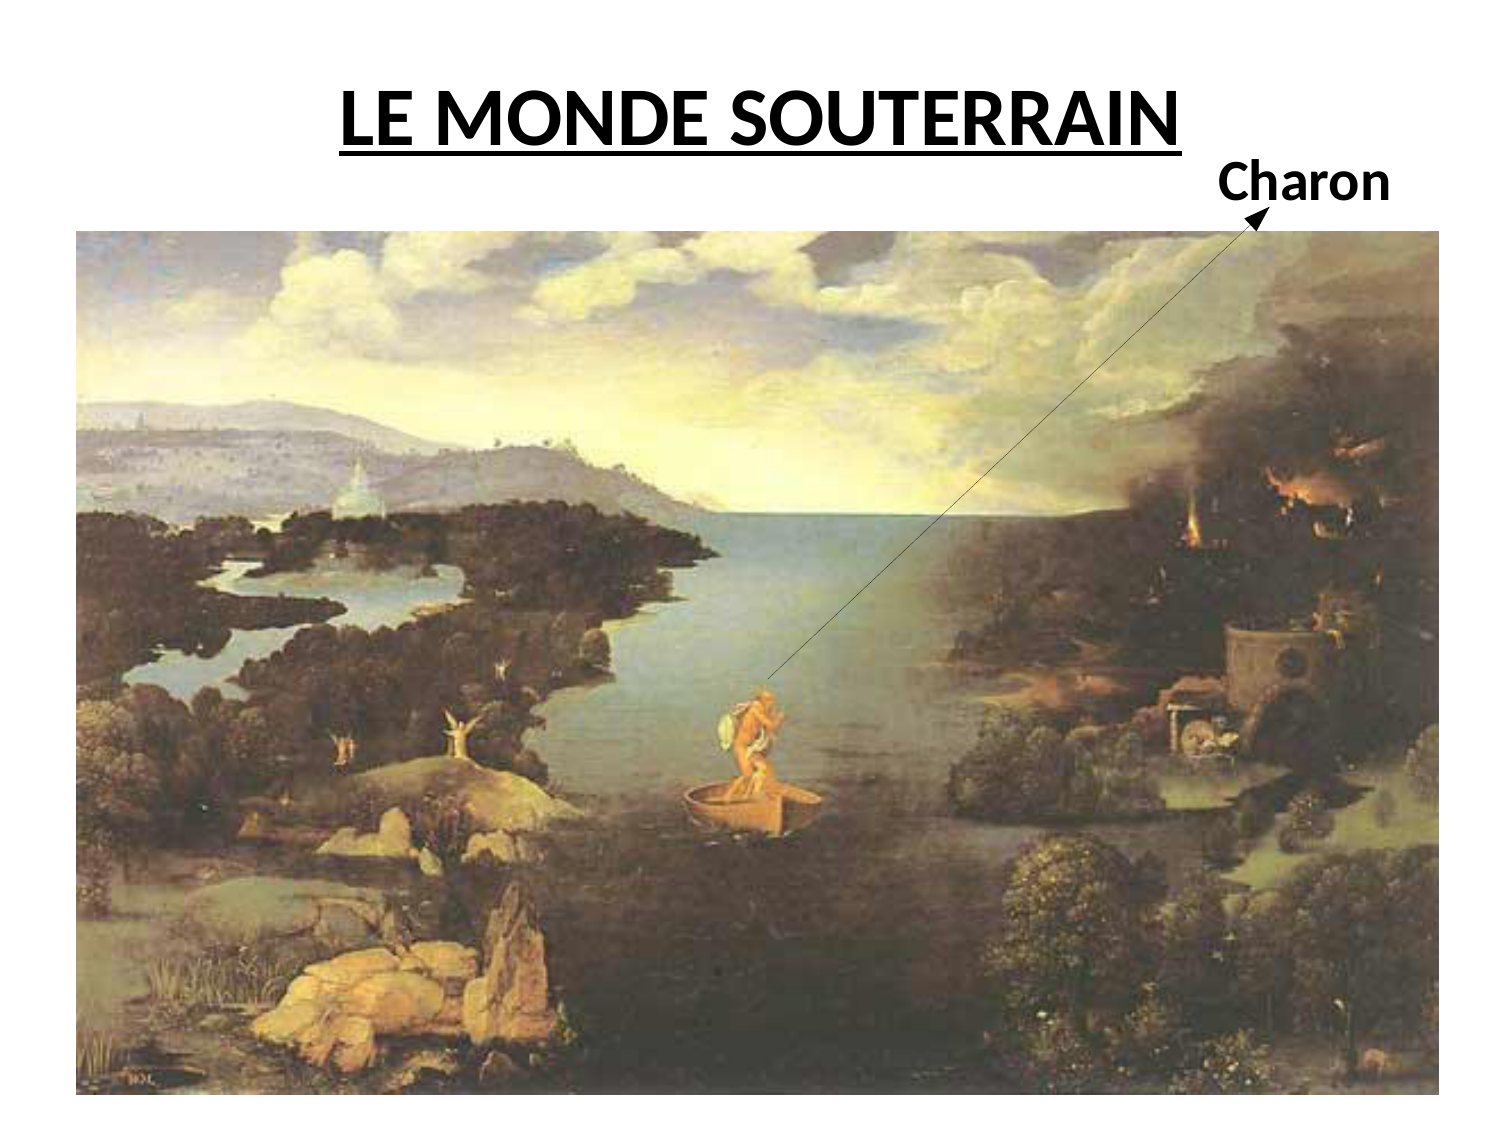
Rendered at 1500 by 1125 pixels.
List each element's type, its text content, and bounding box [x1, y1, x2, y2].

picture [76, 231, 1439, 1095]
text_box LE MONDE SOUTERRAIN [324, 54, 1199, 170]
text_box Charon [1163, 134, 1447, 220]
